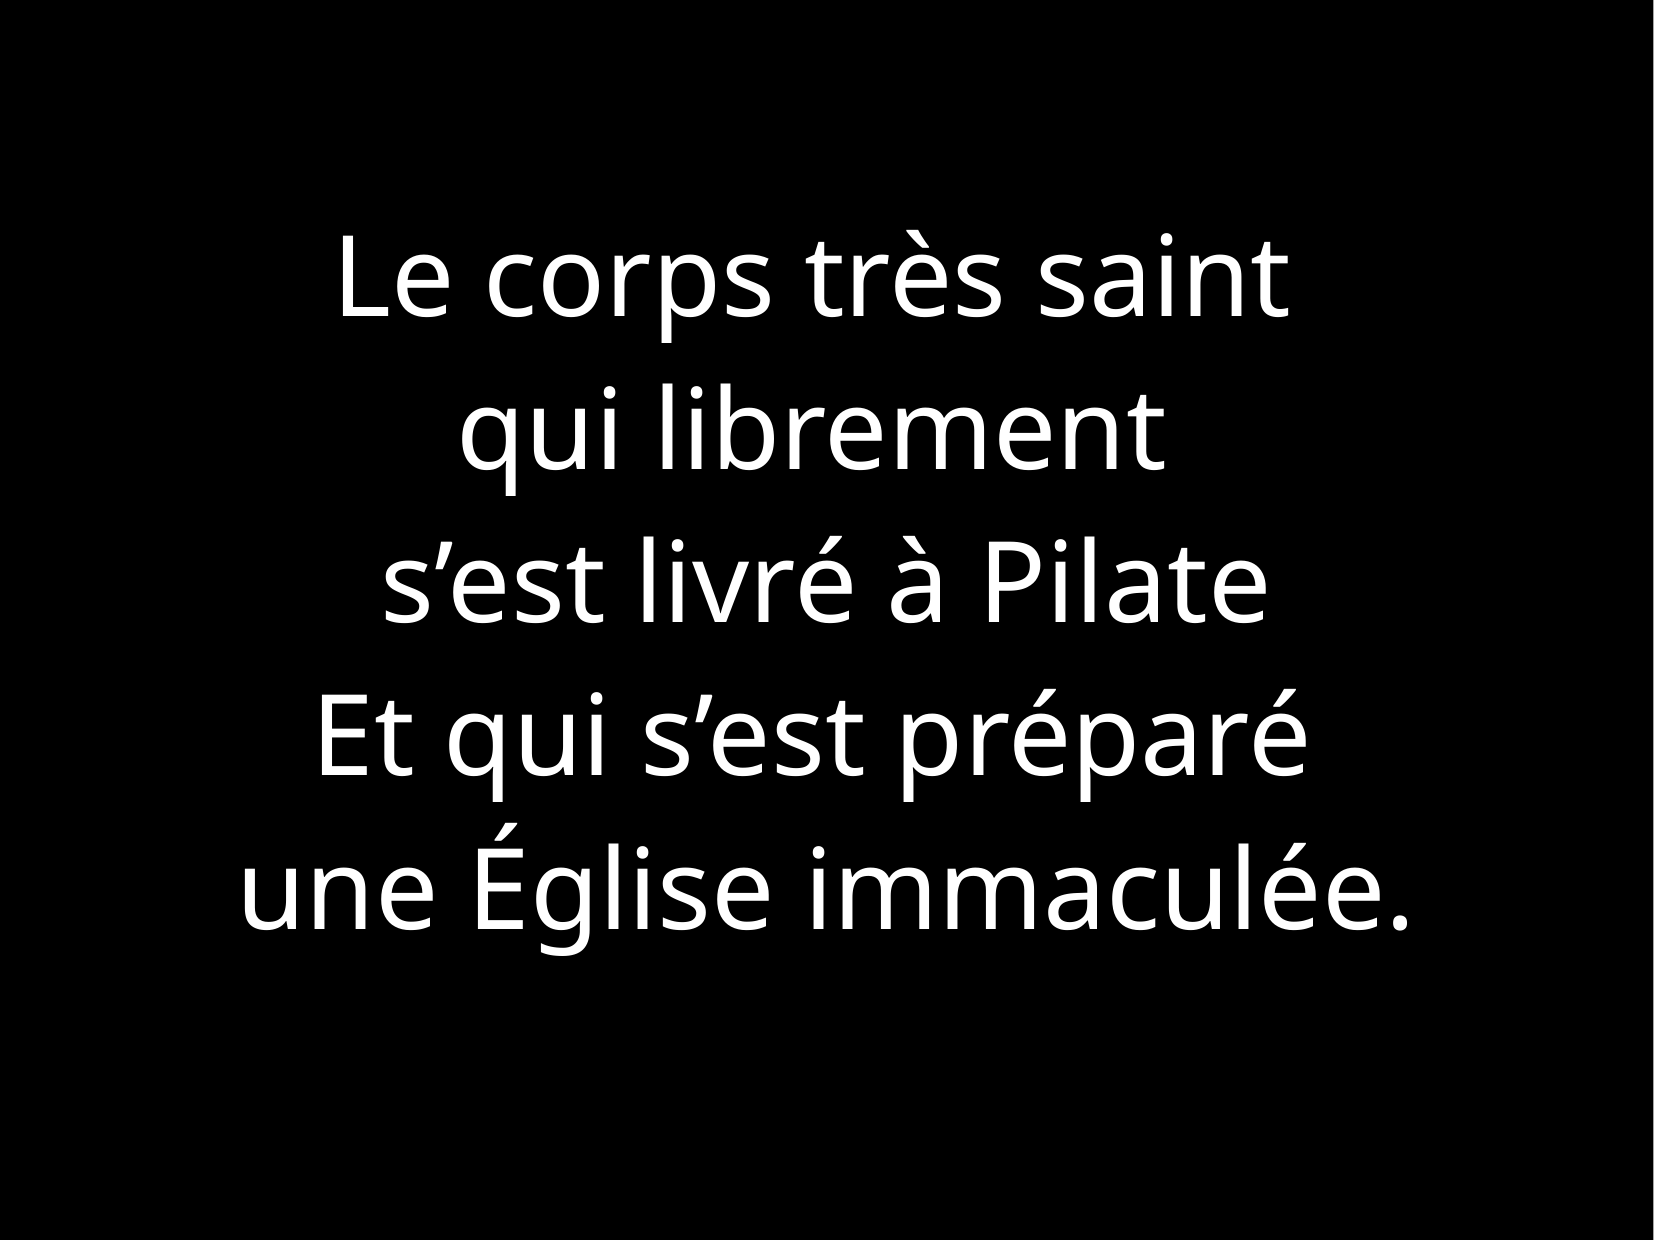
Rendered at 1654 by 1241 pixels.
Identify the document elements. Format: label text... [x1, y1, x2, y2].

subtitle Le corps très saint qui librement s’est livré à Pilate Et qui s’est préparé une Église immaculée. [82, 49, 1571, 1109]
